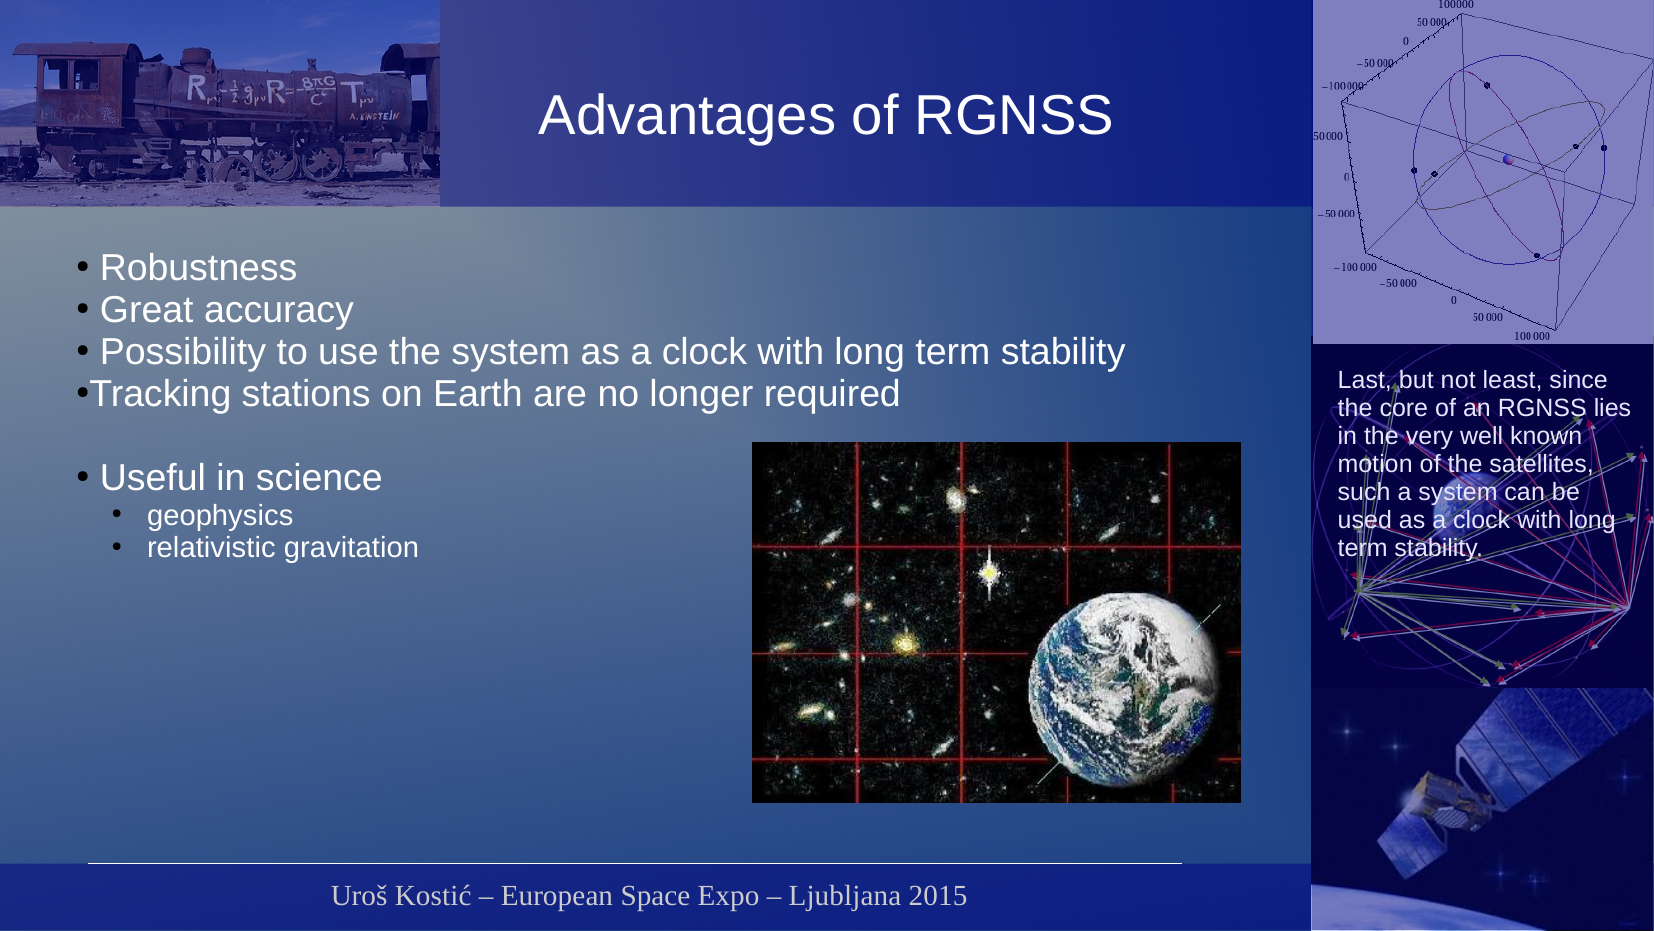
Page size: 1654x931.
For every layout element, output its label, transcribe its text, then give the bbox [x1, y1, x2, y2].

text_box Last, but not least, since the core of an RGNSS lies in the very well known motion of the satellites, such a system can be used as a clock with long term stability. [1323, 358, 1649, 629]
title Advantages of RGNSS [82, 37, 1571, 193]
picture [0, 207, 1311, 863]
text_box Robustness Great accuracy Possibility to use the system as a clock with long term stability Tracking stations on Earth are no longer required Useful in science geophysics relativistic gravitation [58, 236, 1270, 575]
